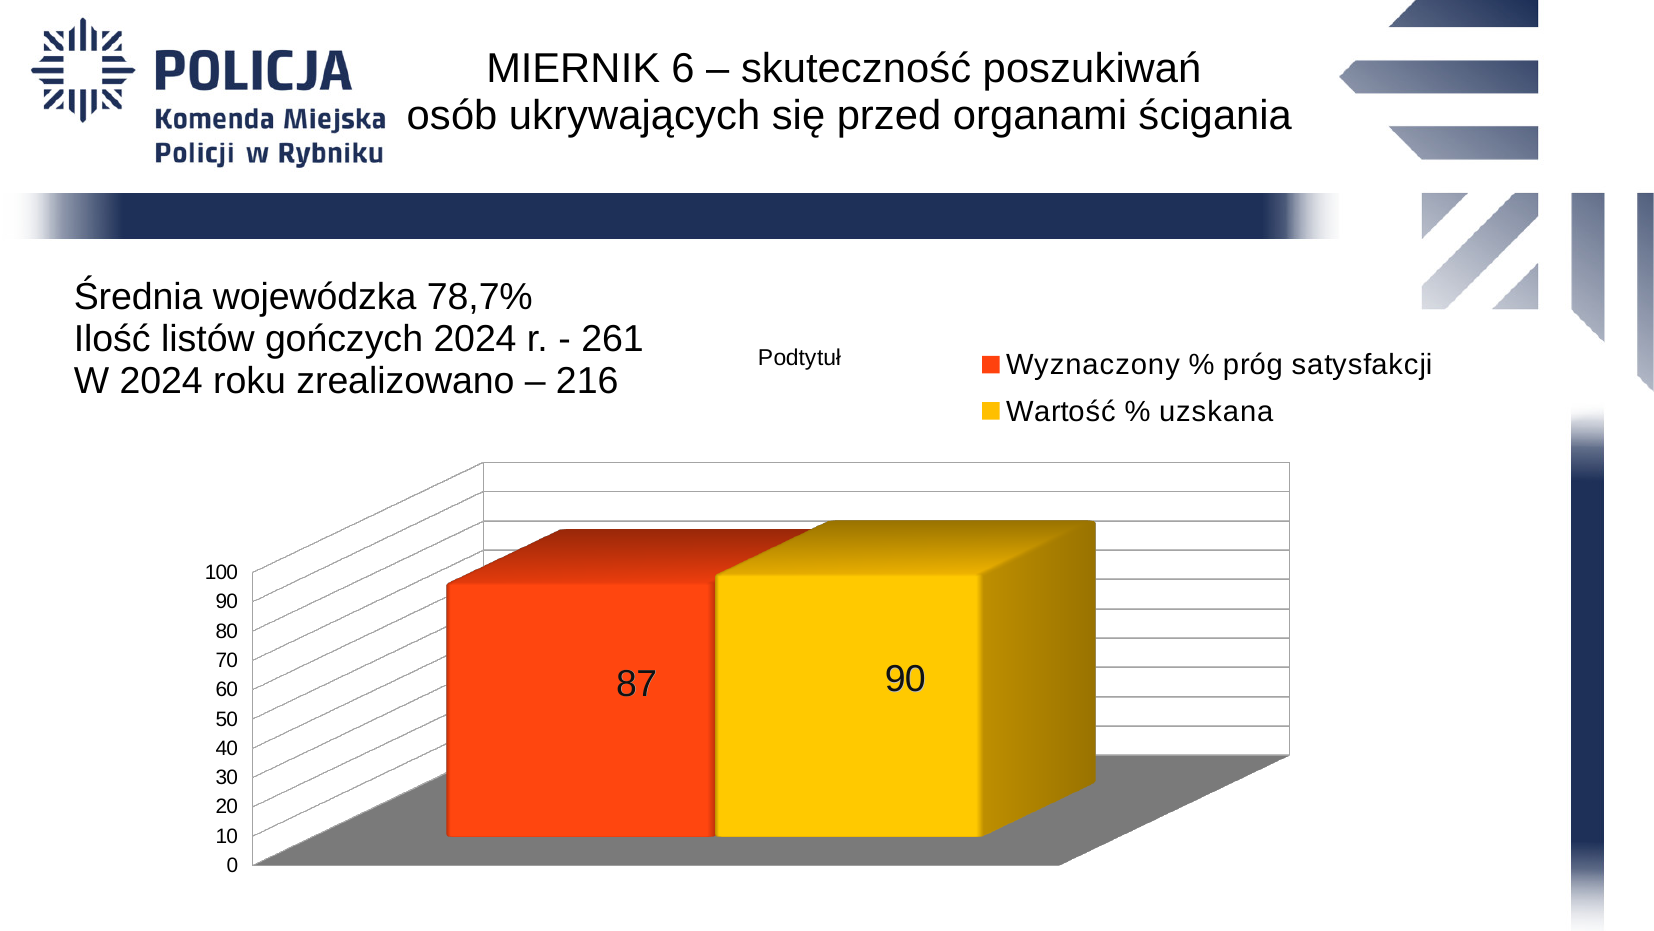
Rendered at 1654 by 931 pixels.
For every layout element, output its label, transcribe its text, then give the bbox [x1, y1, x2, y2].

picture [0, 0, 1654, 931]
text_box Średnia wojewódzka 78,7% Ilość listów gończych 2024 r. - 261 W 2024 roku zrealizowano – 216 [59, 267, 680, 443]
chart [118, 324, 1481, 916]
title MIERNIK 6 – skuteczność poszukiwań osób ukrywających się przed organami ścigania [82, 0, 1571, 231]
